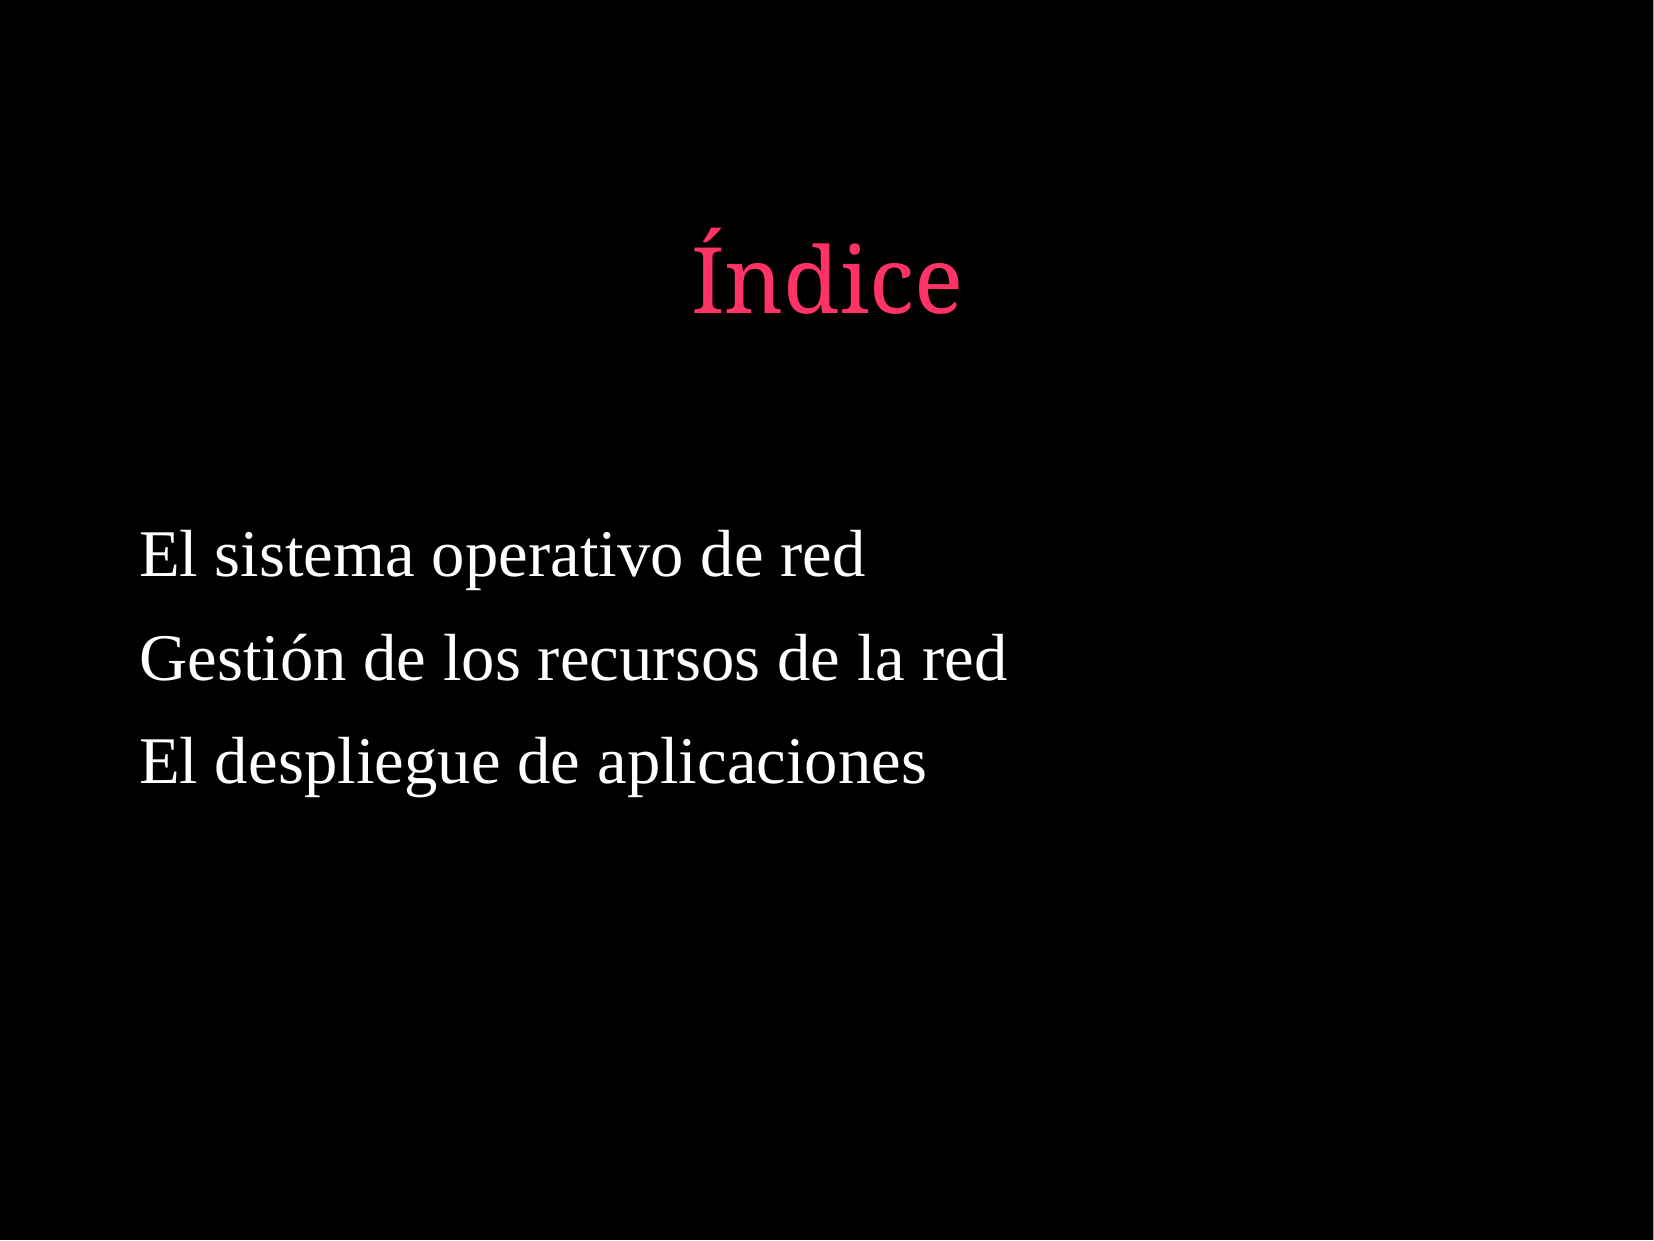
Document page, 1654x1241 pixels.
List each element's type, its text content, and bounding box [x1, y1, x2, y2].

title Índice [121, 174, 1534, 382]
list El sistema operativo de red Gestión de los recursos de la red El despliegue de aplicaciones [121, 517, 1534, 961]
